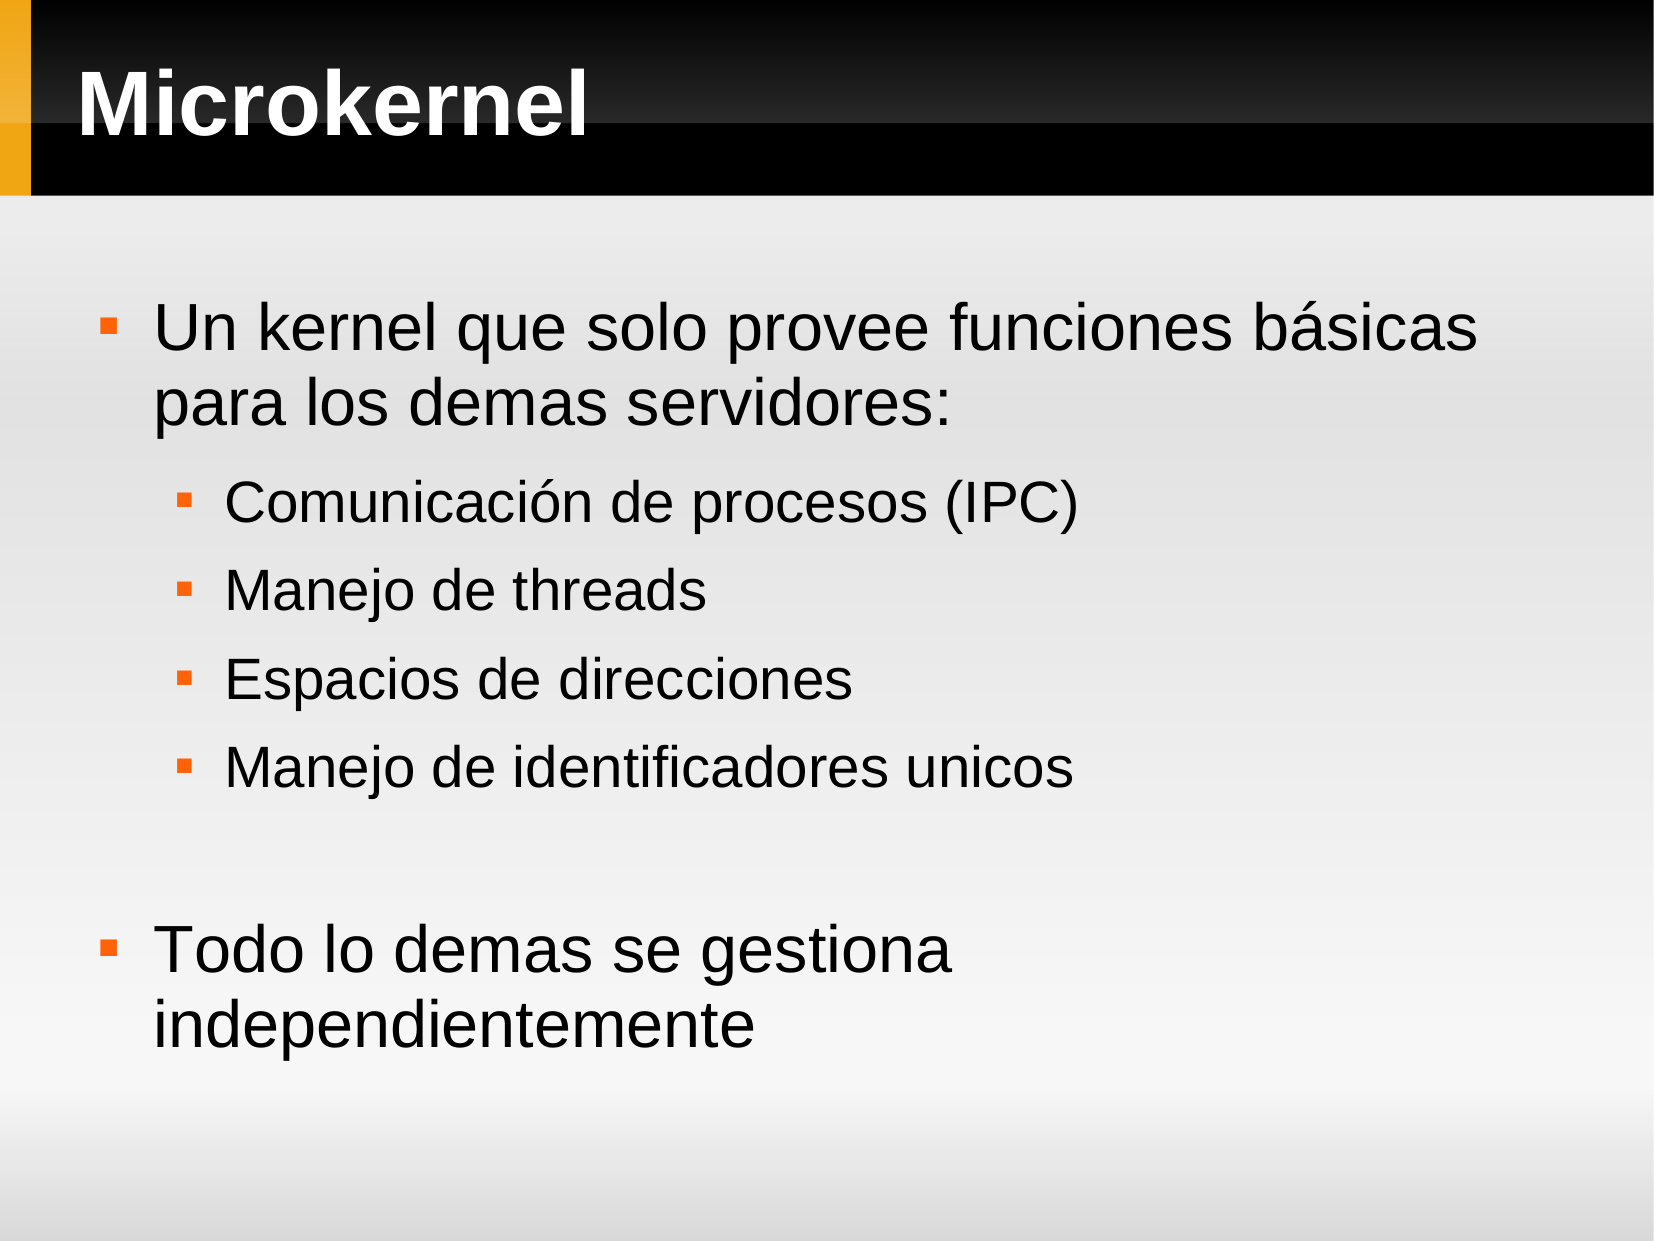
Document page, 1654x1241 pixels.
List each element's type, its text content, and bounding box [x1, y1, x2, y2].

title Microkernel [76, 7, 1565, 200]
picture [0, 0, 1654, 1241]
list Un kernel que solo provee funciones básicas para los demas servidores: Comunicación de procesos (IPC) Manejo de threads Espacios de direcciones Manejo de identificadores unicos Todo lo demas se gestiona independientemente [82, 290, 1571, 1094]
